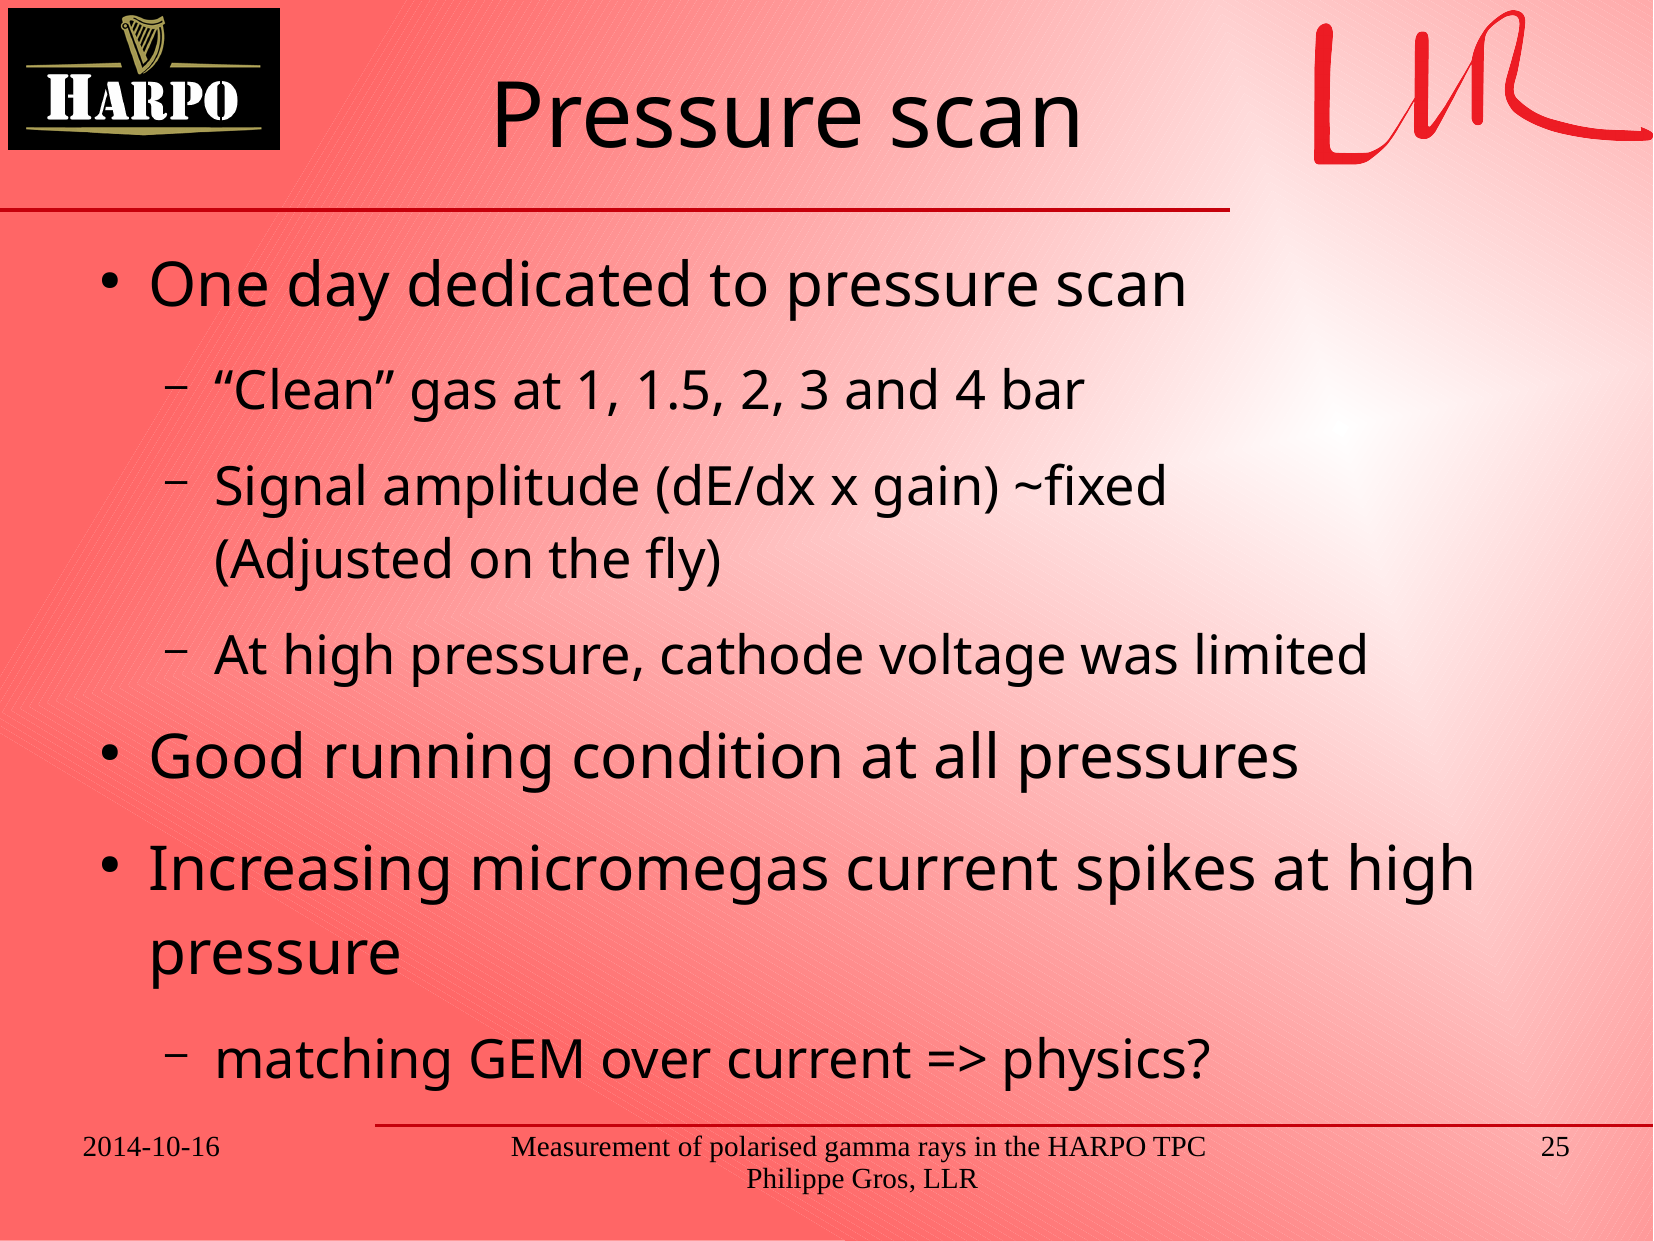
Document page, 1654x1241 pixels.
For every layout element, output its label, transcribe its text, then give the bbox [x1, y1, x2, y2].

title Pressure scan [285, 15, 1291, 211]
picture [1314, 10, 1653, 165]
picture [8, 8, 280, 150]
list One day dedicated to pressure scan “Clean” gas at 1, 1.5, 2, 3 and 4 bar Signal amplitude (dE/dx x gain) ~fixed (Adjusted on the fly) At high pressure, cathode voltage was limited Good running condition at all pressures Increasing micromegas current spikes at high pressure matching GEM over current => physics? [82, 240, 1571, 1102]
